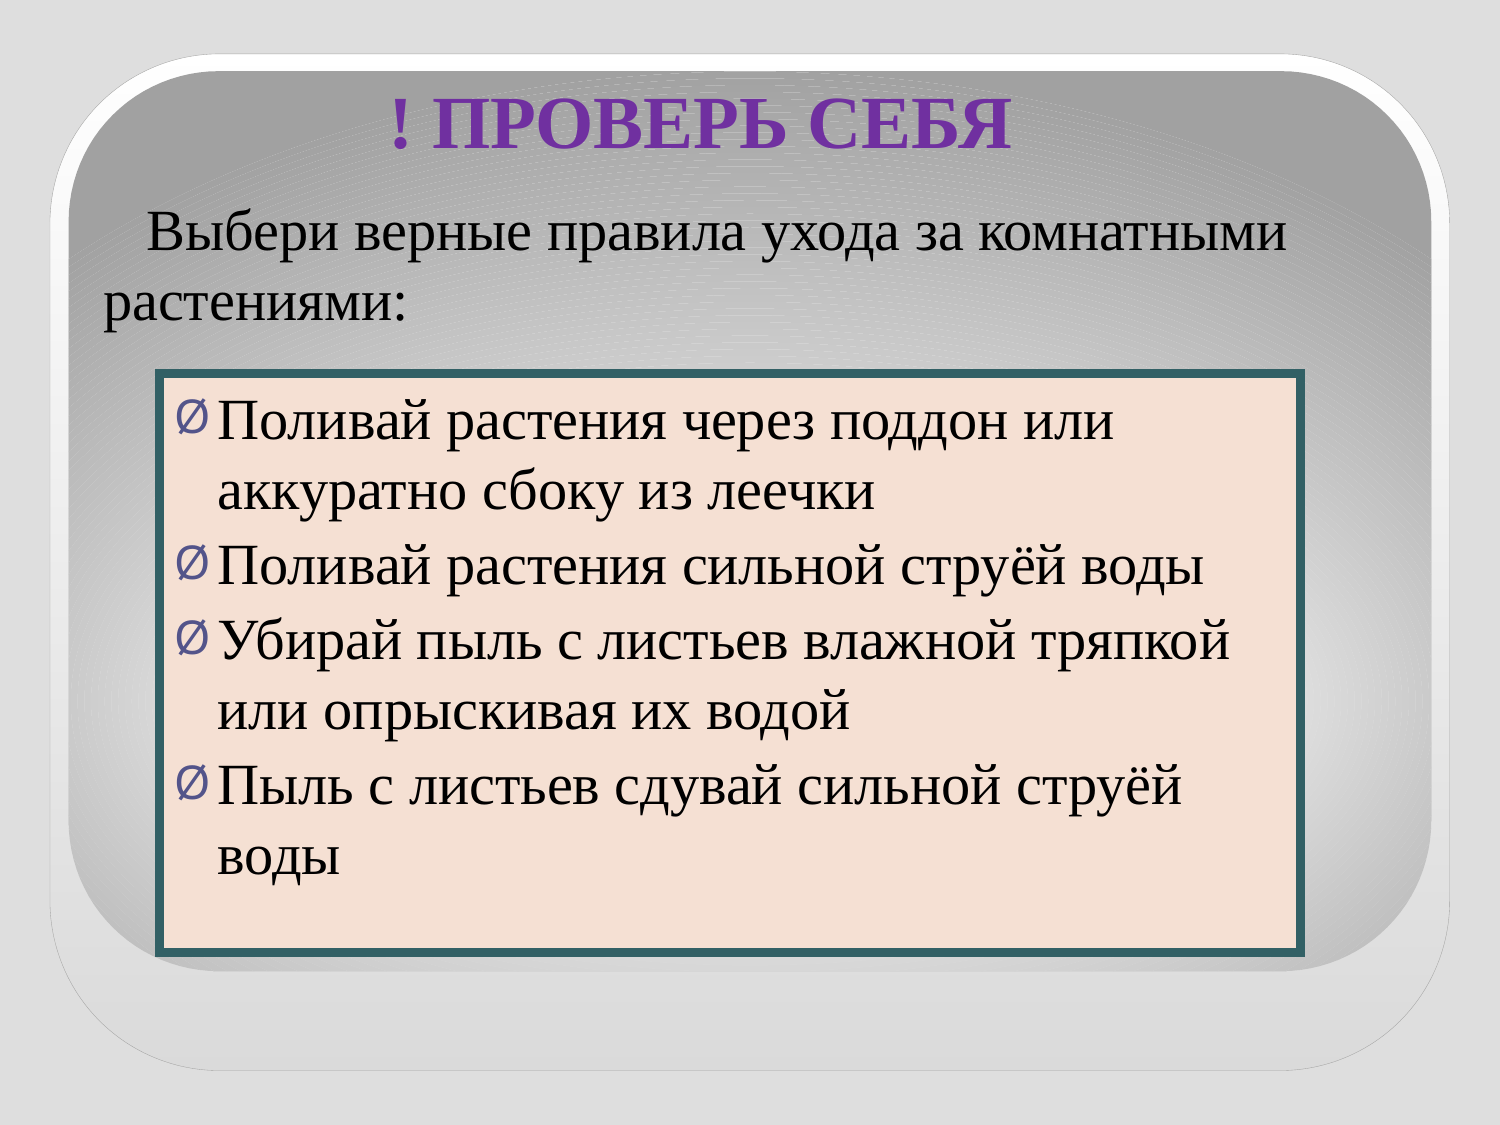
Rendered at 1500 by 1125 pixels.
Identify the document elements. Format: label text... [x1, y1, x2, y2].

list Поливай растения через поддон или аккуратно сбоку из леечки Поливай растения сильной струёй воды Убирай пыль с листьев влажной тряпкой или опрыскивая их водой Пыль с листьев сдувай сильной струёй воды [159, 373, 1301, 953]
title ! ПРОВЕРЬ СЕБЯ [265, 66, 1136, 168]
list Выбери верные правила ухода за комнатными растениями: [88, 184, 1412, 362]
